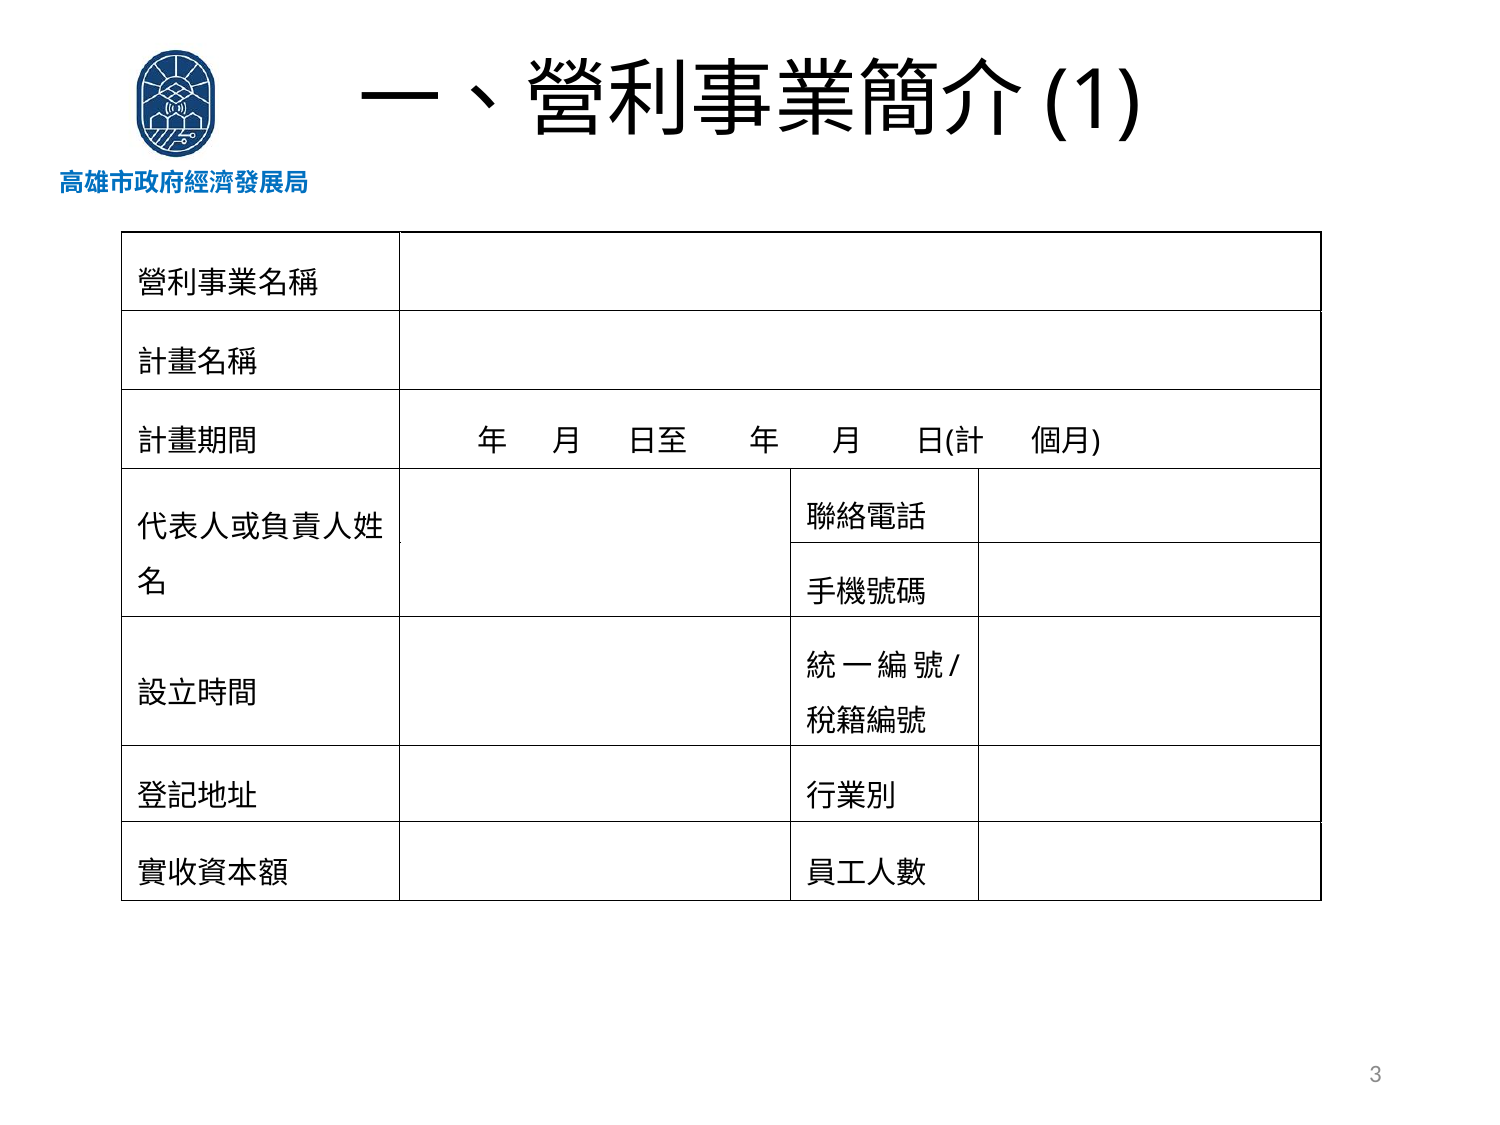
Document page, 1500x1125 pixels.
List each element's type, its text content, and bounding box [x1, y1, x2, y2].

picture [0, 231, 1430, 1125]
text_box 一、營利事業簡介(1) [74, 19, 1425, 171]
picture [207, 171, 223, 176]
picture [151, 171, 171, 176]
picture [170, 171, 188, 176]
picture [123, 171, 140, 176]
picture [105, 171, 120, 176]
picture [225, 171, 238, 176]
